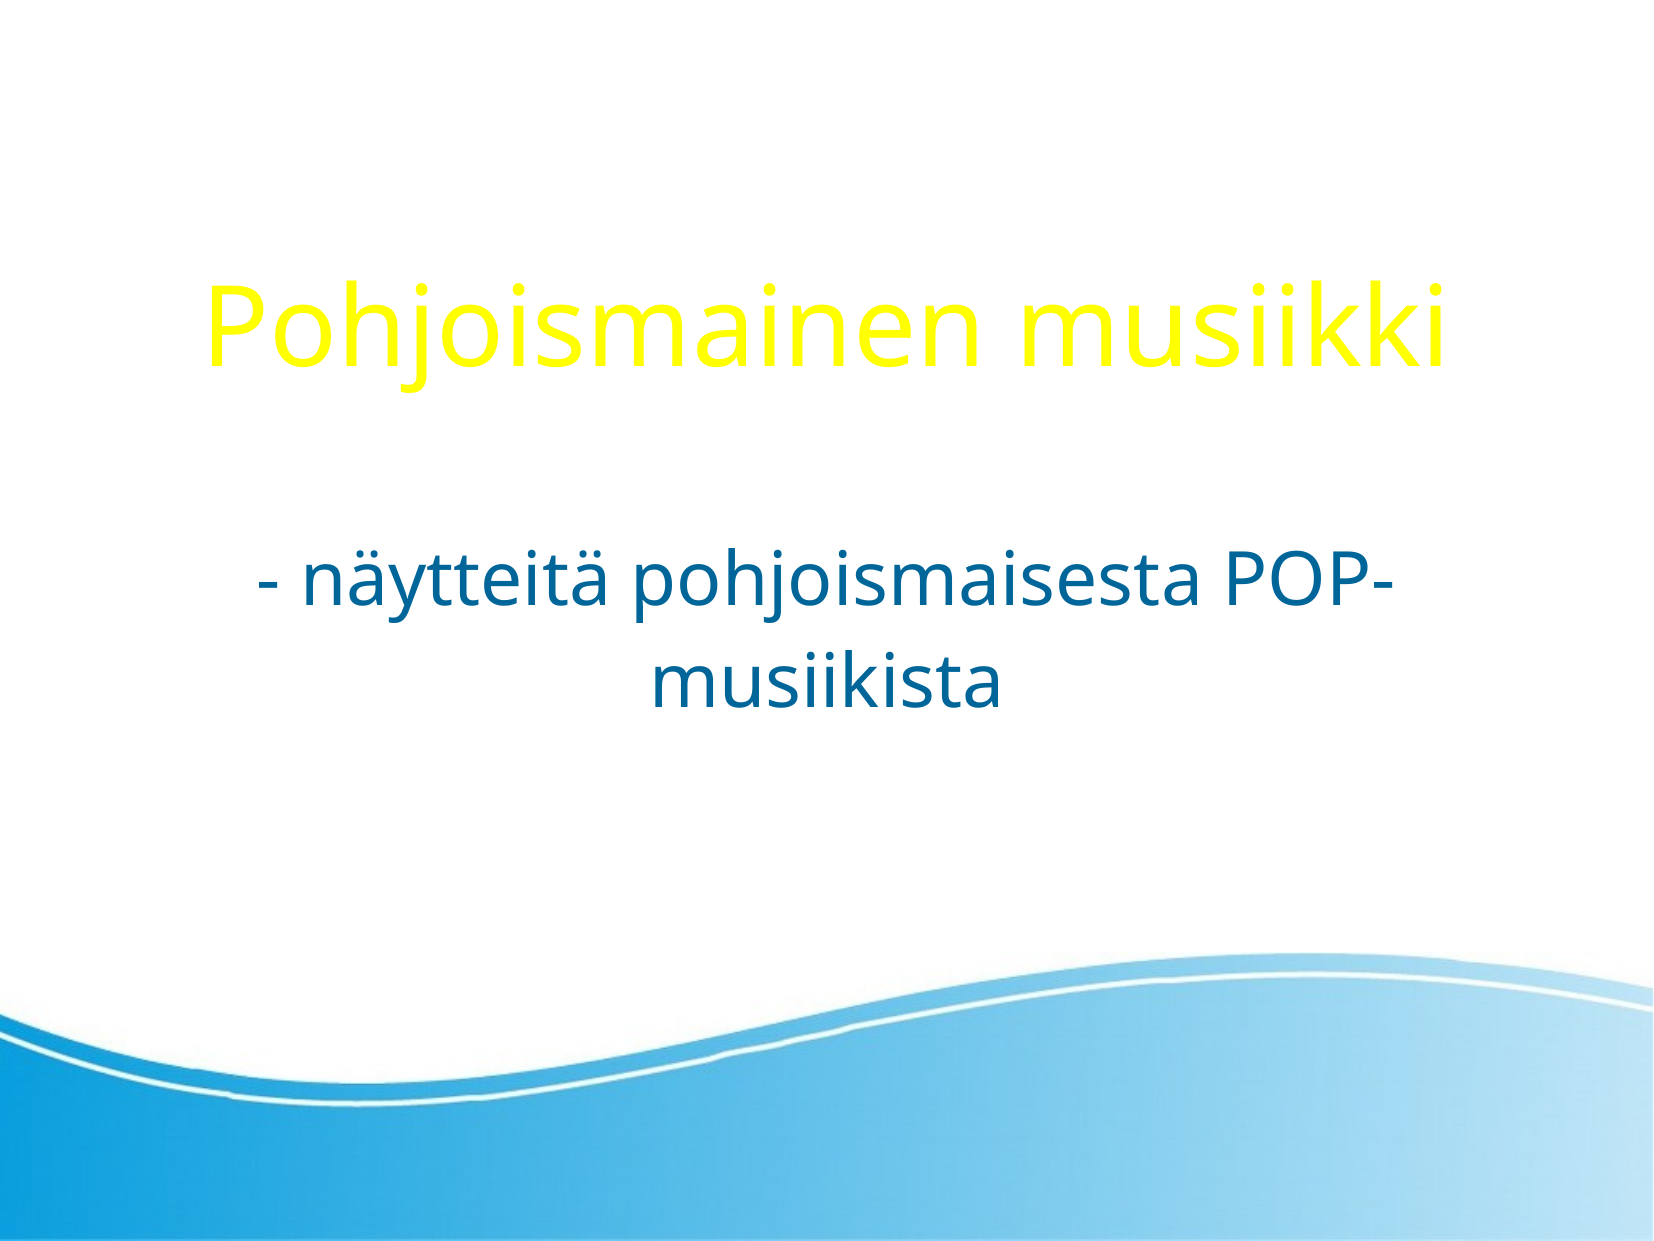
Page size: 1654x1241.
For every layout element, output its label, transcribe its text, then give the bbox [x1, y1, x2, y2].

picture [0, 952, 1654, 1241]
title Pohjoismainen musiikki - näytteitä pohjoismaisesta POP-musiikista [82, 246, 1571, 729]
